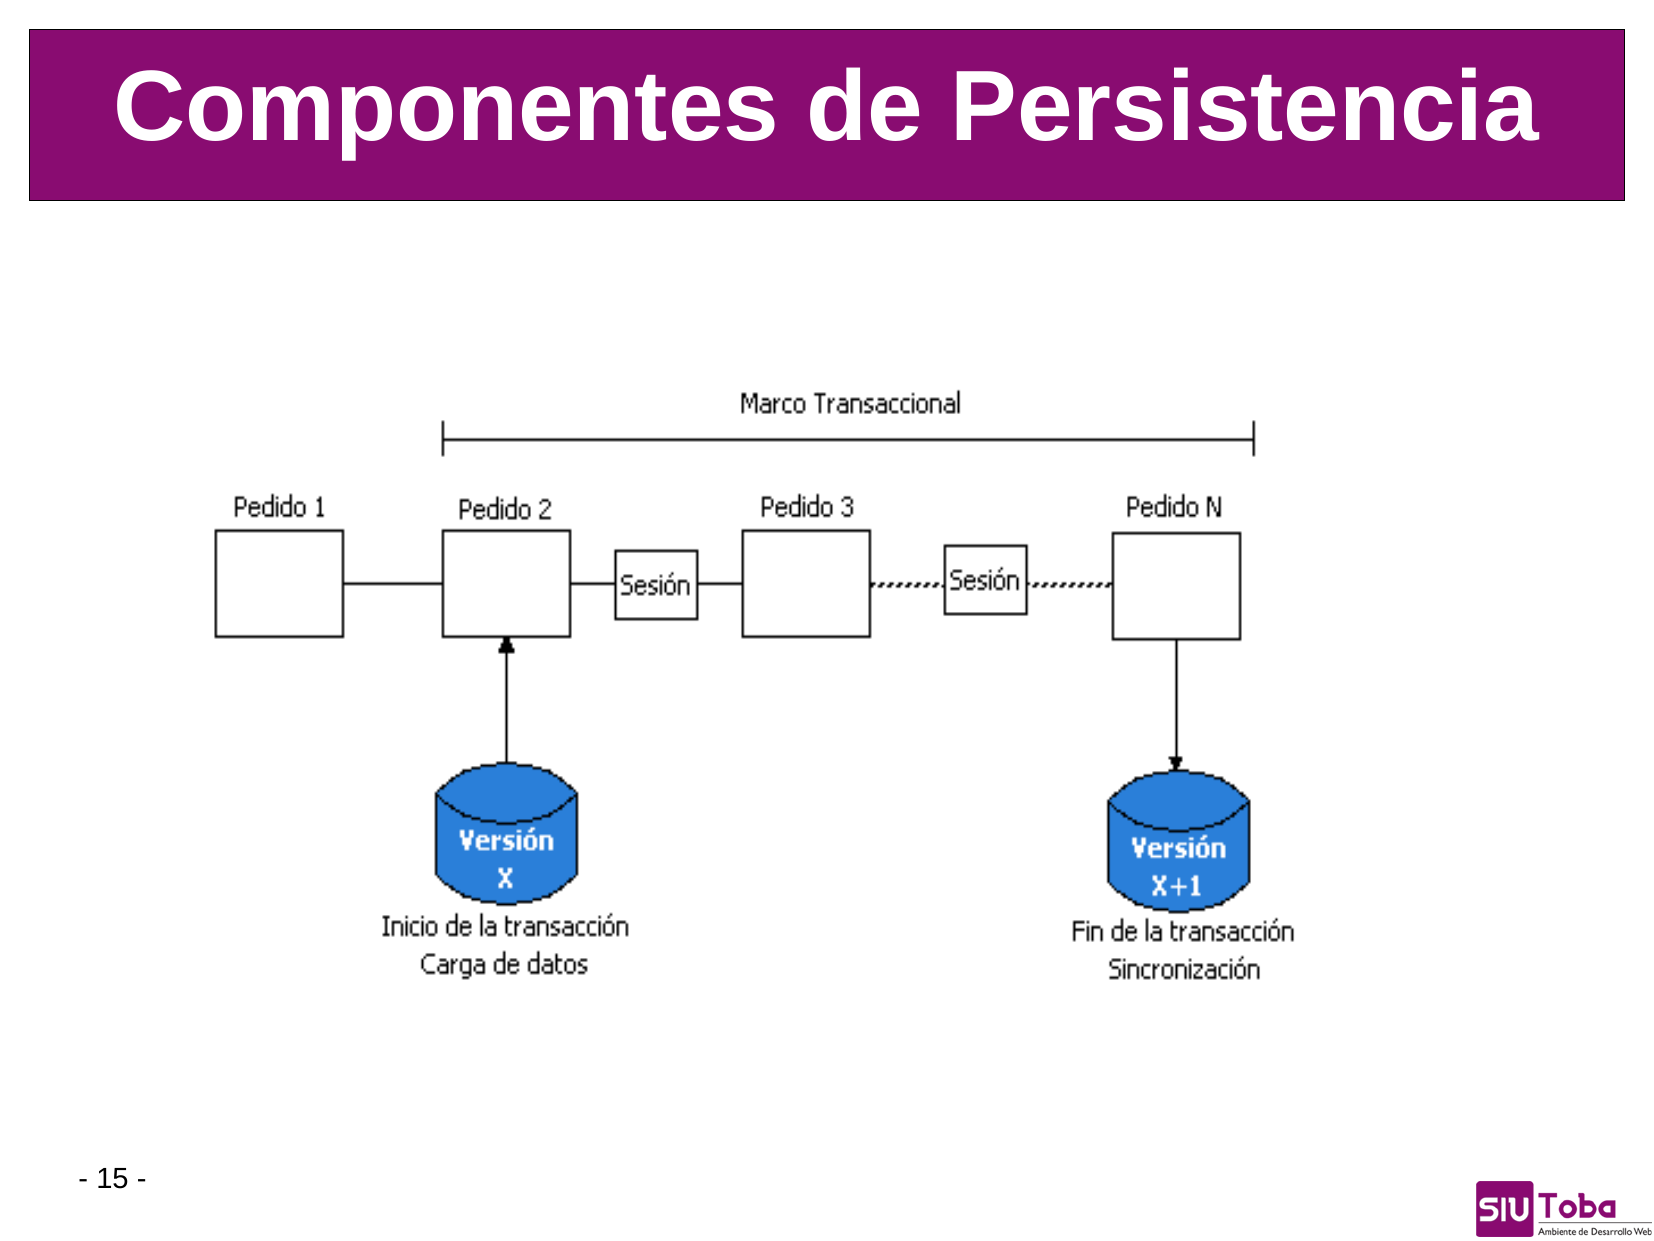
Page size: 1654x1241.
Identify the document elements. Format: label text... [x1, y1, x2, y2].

picture [1476, 1181, 1652, 1237]
picture [129, 366, 1335, 1005]
title Componentes de Persistencia [59, 47, 1595, 166]
